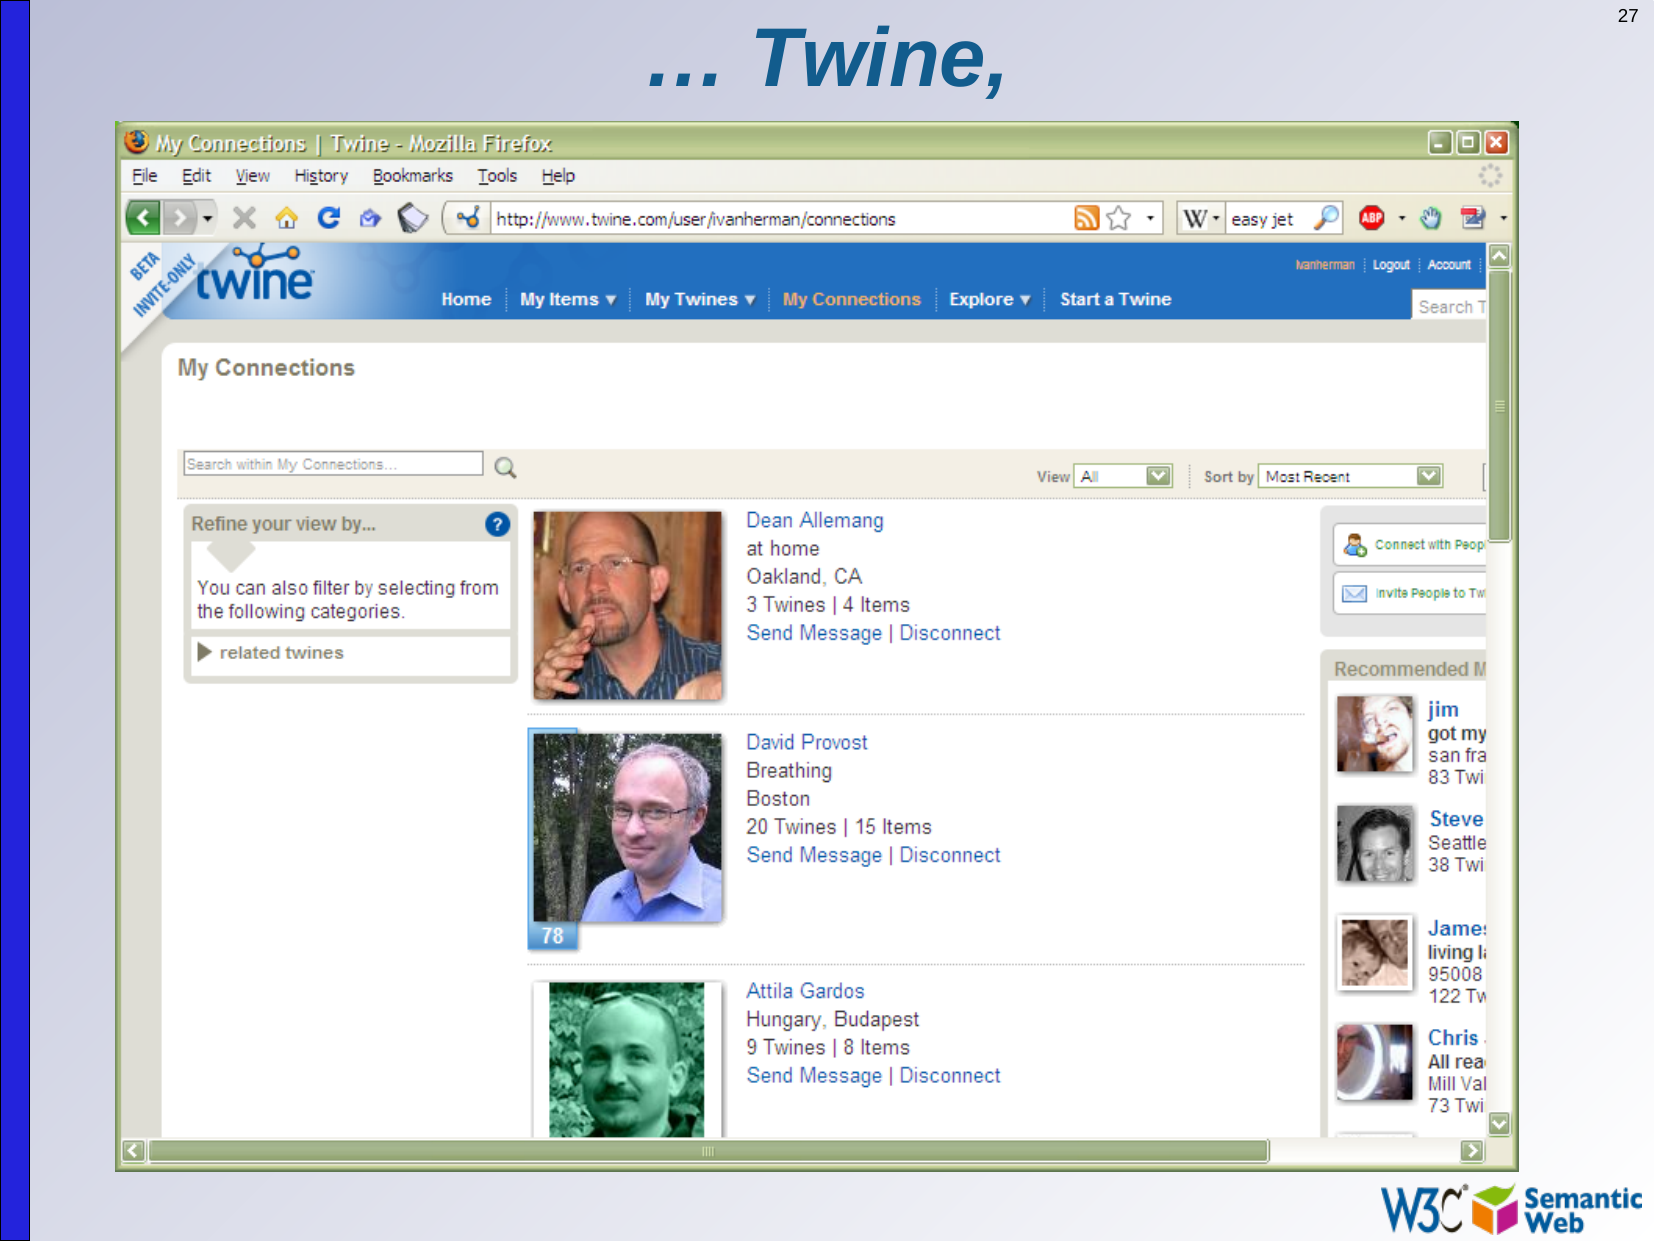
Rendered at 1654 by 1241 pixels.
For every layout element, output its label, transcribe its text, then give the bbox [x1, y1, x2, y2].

picture [1381, 1181, 1642, 1235]
picture [115, 121, 1519, 1172]
title … Twine, [0, 0, 1654, 119]
